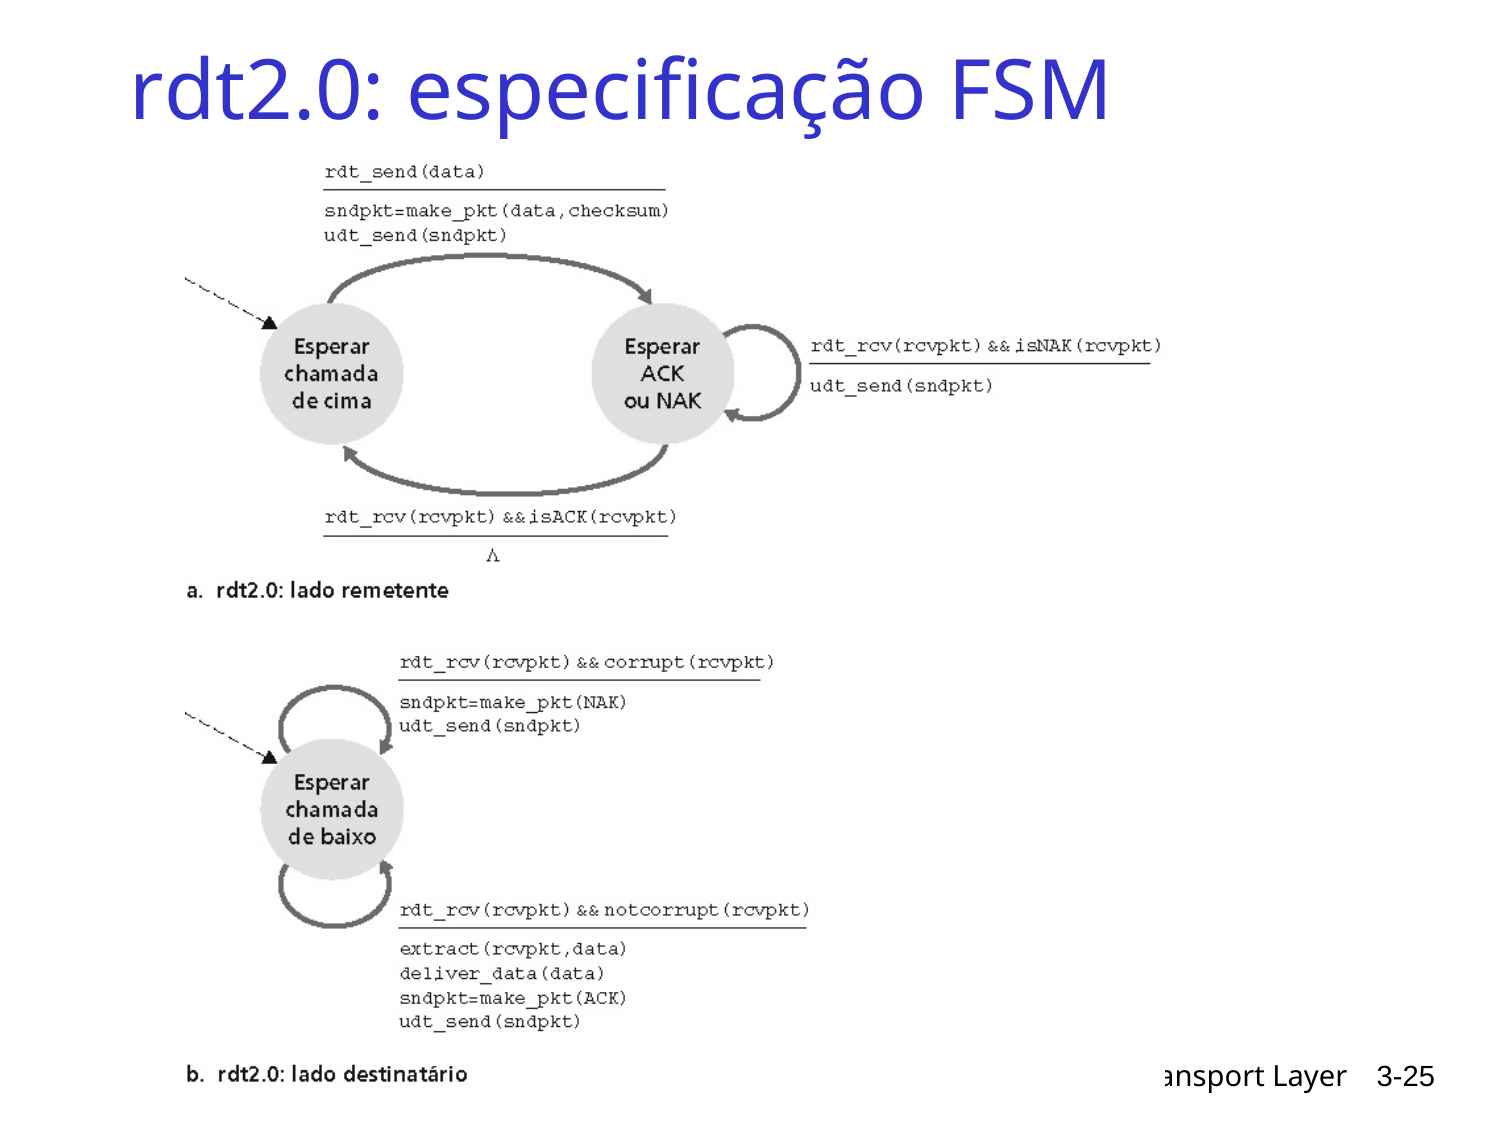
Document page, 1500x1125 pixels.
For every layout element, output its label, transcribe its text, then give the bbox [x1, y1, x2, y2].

text_box Transport Layer [887, 1050, 1339, 1125]
text_box 3-<número> [1339, 1050, 1451, 1125]
text_box rdt2.0: especificação FSM [115, 28, 1500, 154]
picture [185, 162, 1165, 1087]
